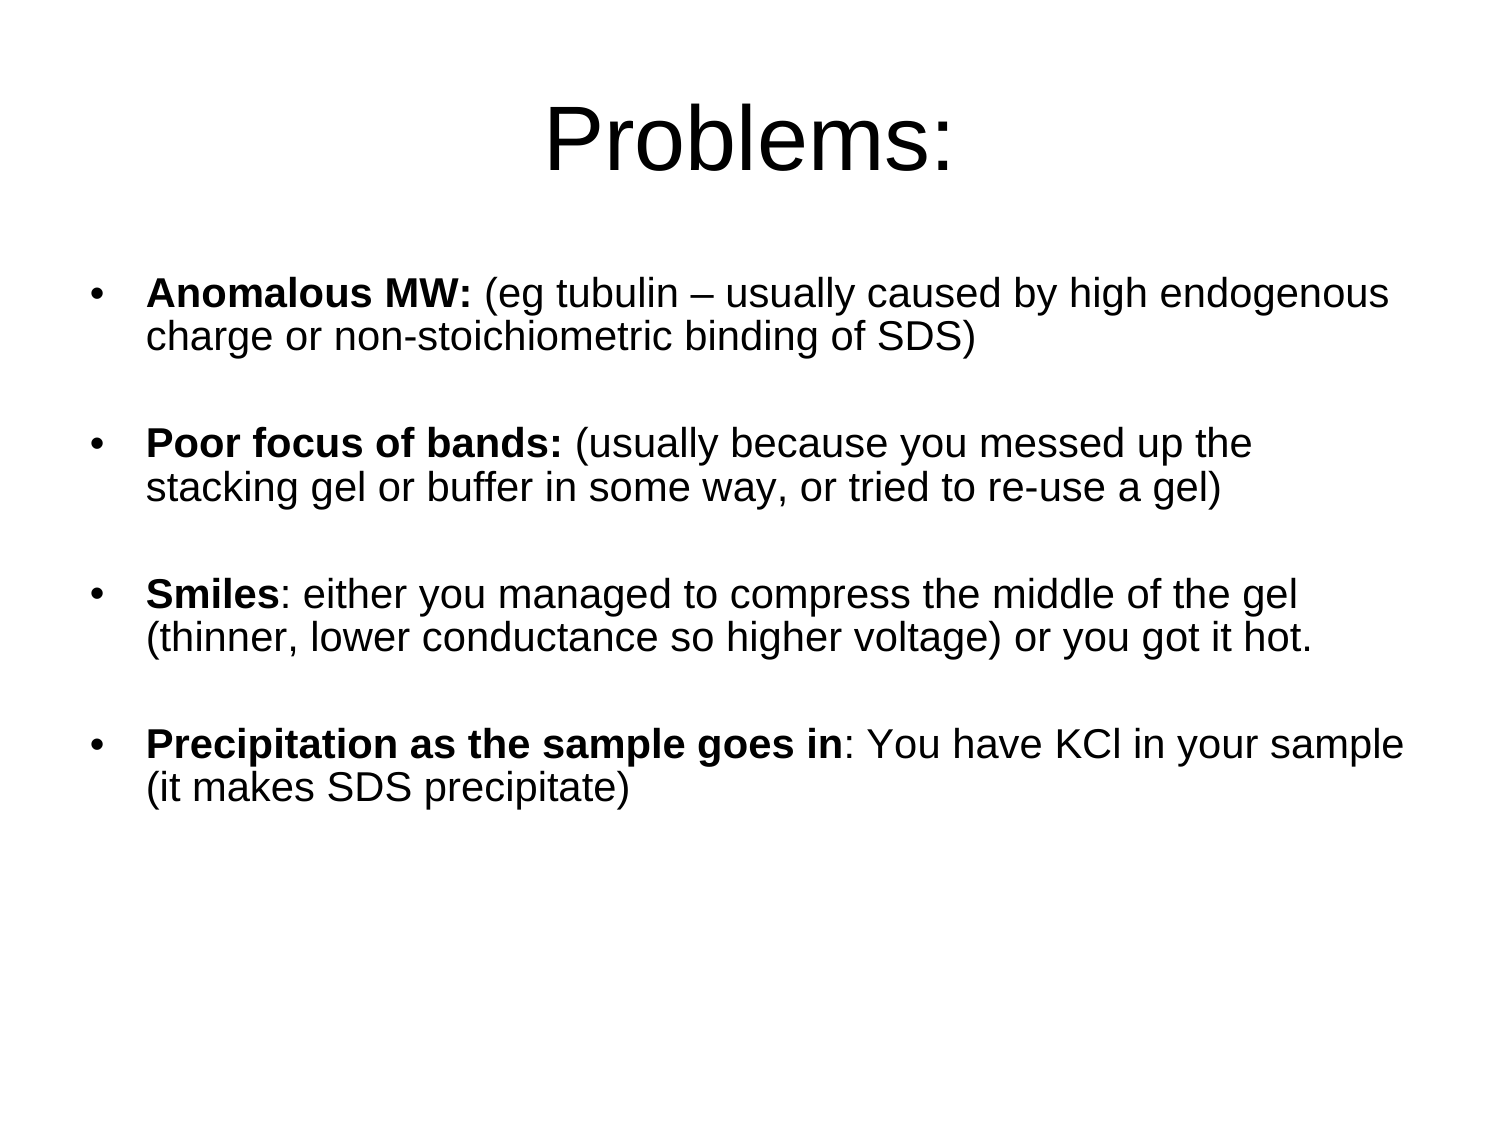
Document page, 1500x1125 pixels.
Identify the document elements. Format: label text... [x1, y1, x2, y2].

title Problems: [75, 45, 1426, 233]
list Anomalous MW: (eg tubulin – usually caused by high endogenous charge or non-stoichiometric binding of SDS) Poor focus of bands: (usually because you messed up the stacking gel or buffer in some way, or tried to re-use a gel) Smiles: either you managed to compress the middle of the gel (thinner, lower conductance so higher voltage) or you got it hot. Precipitation as the sample goes in: You have KCl in your sample (it makes SDS precipitate) [75, 262, 1426, 1006]
